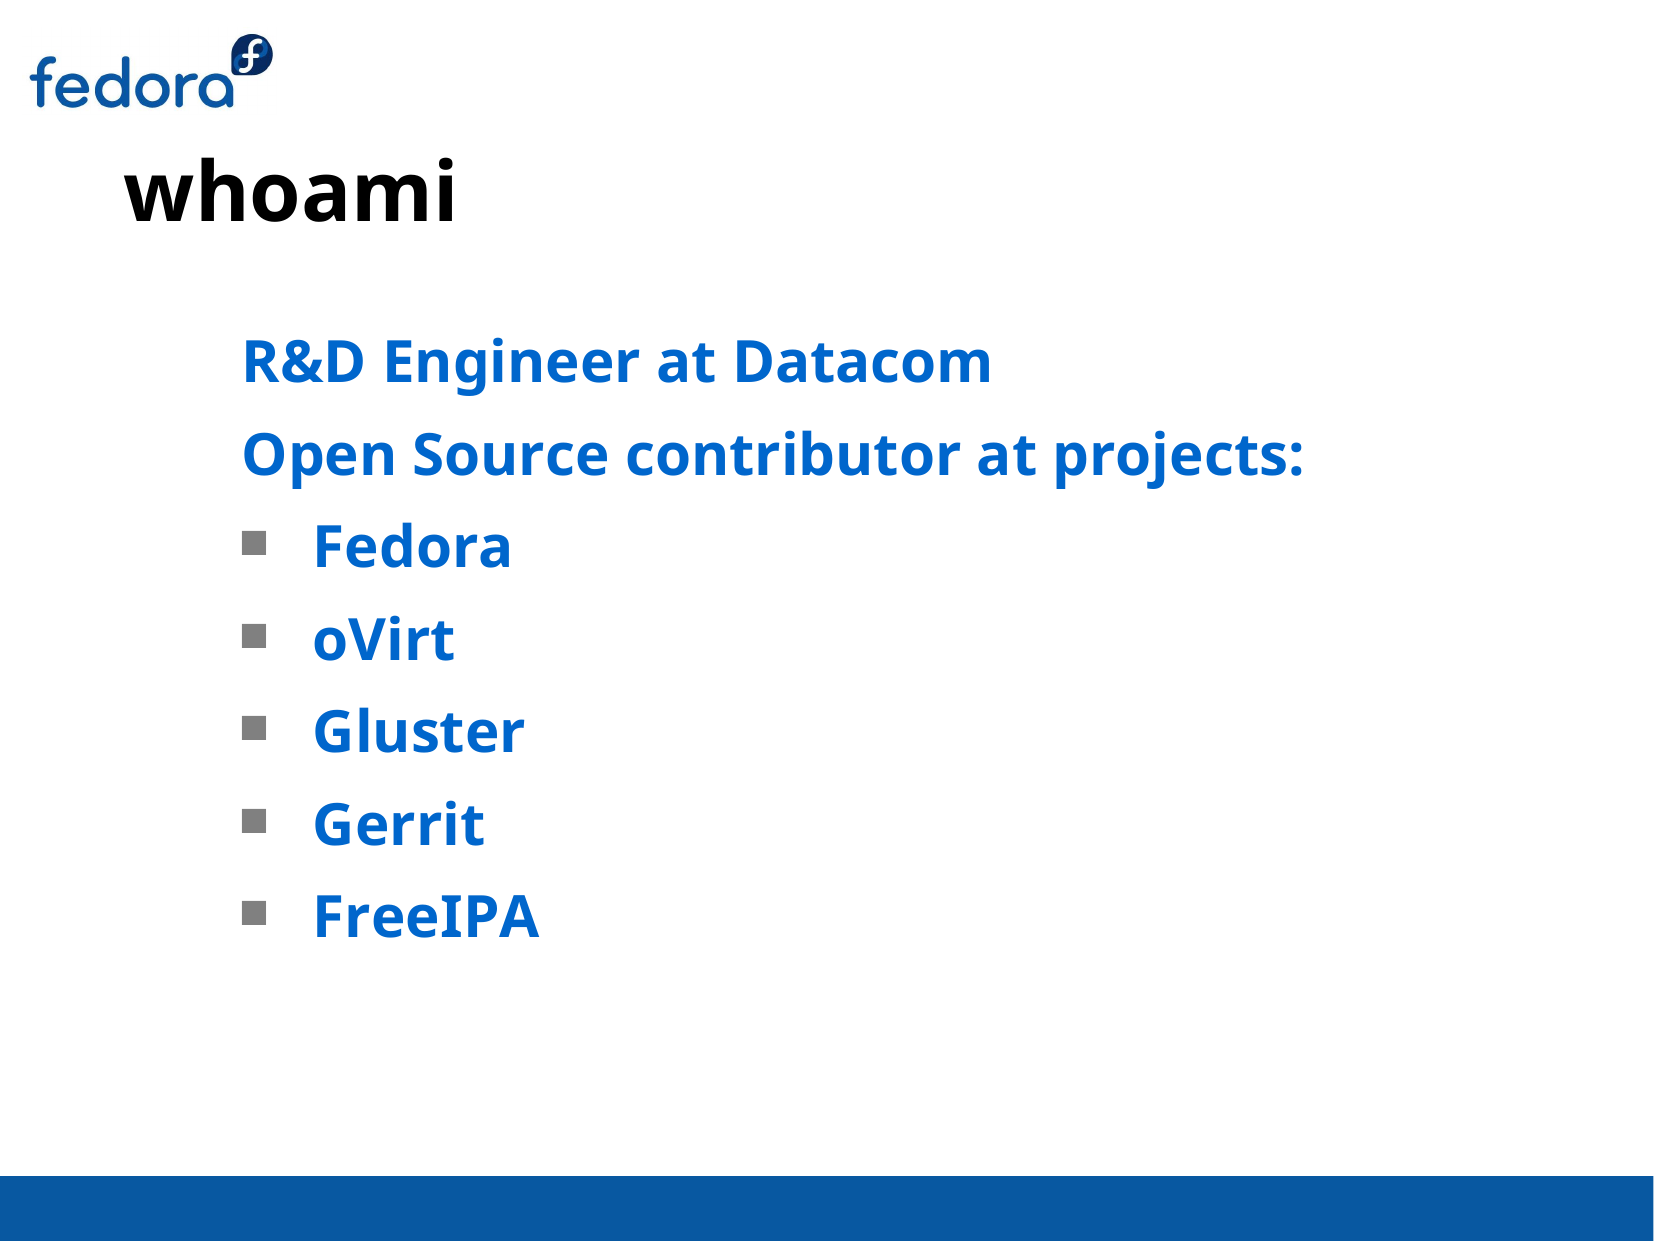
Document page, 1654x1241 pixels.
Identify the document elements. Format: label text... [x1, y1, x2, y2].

picture [0, 1176, 1654, 1241]
list R&D Engineer at Datacom Open Source contributor at projects: Fedora oVirt Gluster Gerrit FreeIPA [151, 220, 1476, 1041]
title whoami [123, 123, 1529, 256]
picture [22, 27, 277, 115]
